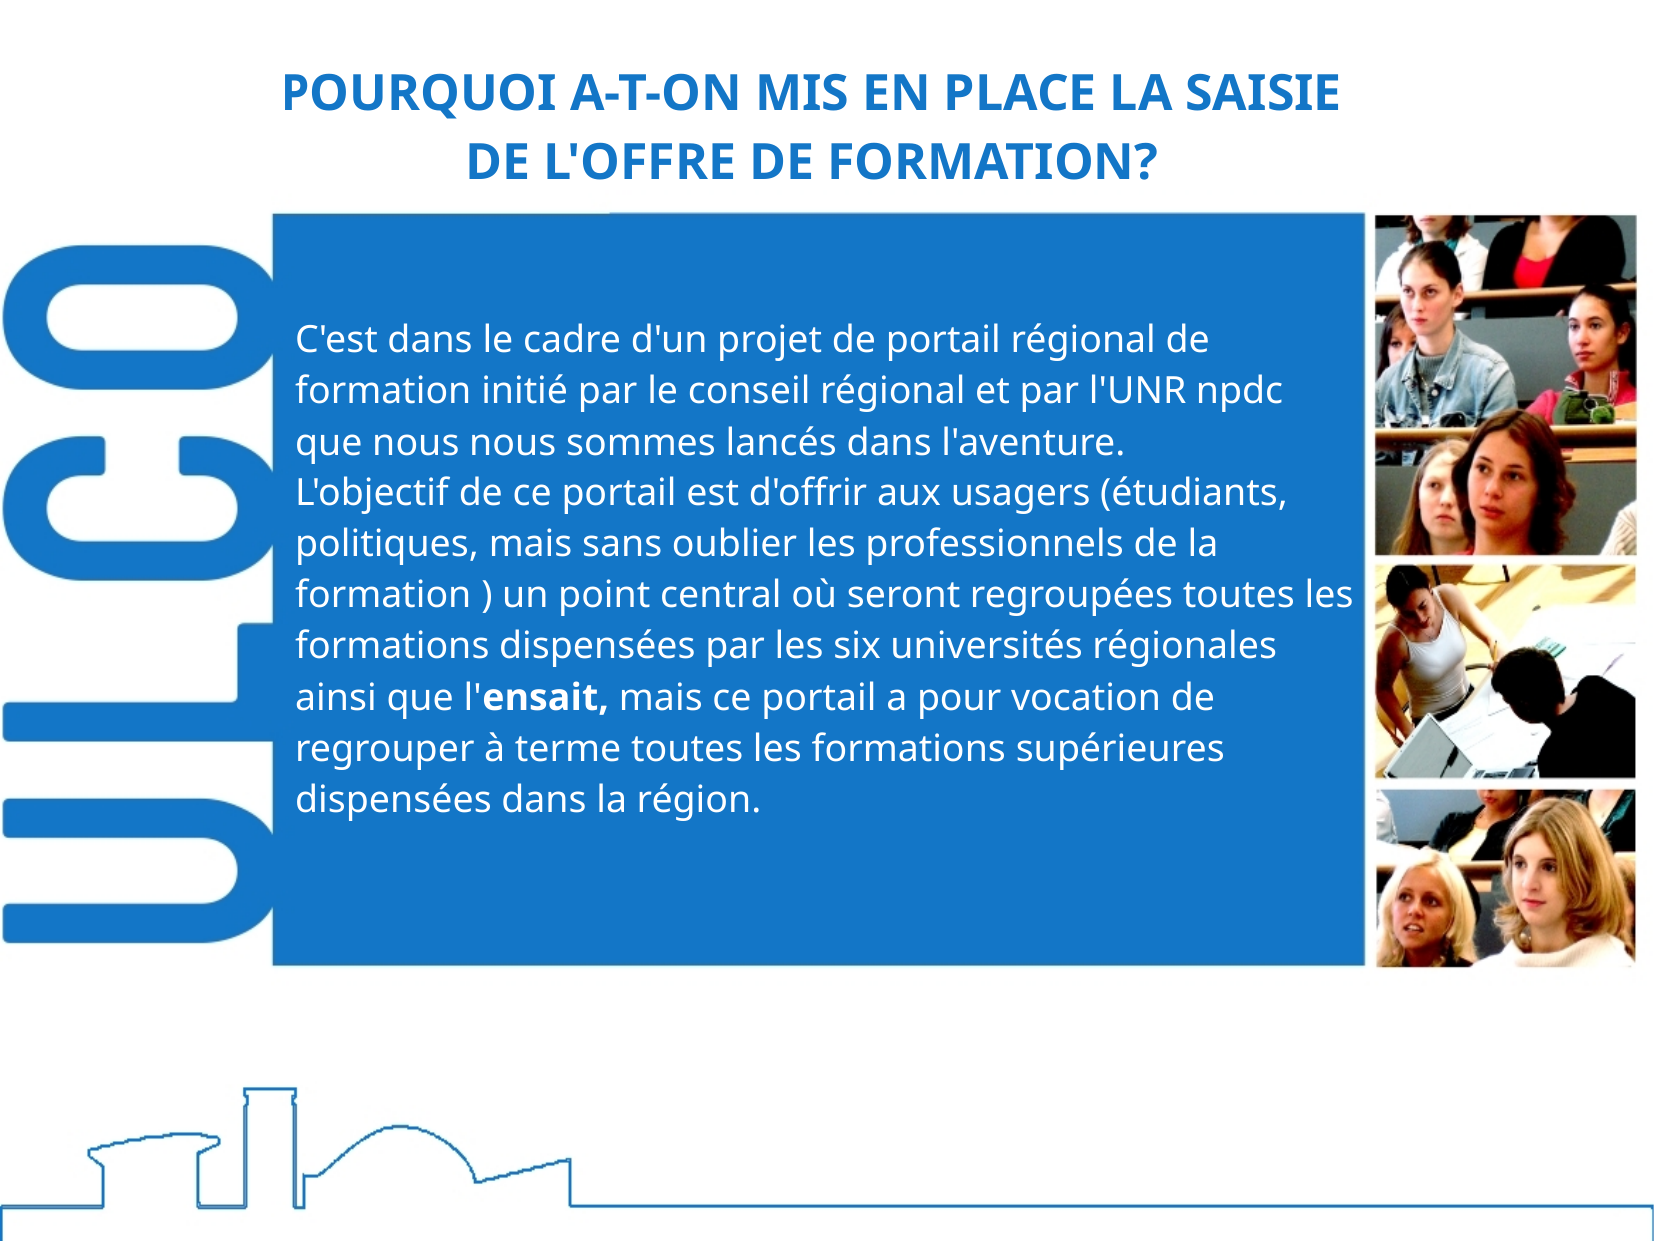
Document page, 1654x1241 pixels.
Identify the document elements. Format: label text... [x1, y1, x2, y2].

text_box C'est dans le cadre d'un projet de portail régional de formation initié par le conseil régional et par l'UNR npdc que nous nous sommes lancés dans l'aventure. L'objectif de ce portail est d'offrir aux usagers (étudiants, politiques, mais sans oublier les professionnels de la formation ) un point central où seront regroupées toutes les formations dispensées par les six universités régionales ainsi que l'ensait, mais ce portail a pour vocation de regrouper à terme toutes les formations supérieures dispensées dans la région. [295, 230, 1359, 981]
picture [0, 0, 1654, 1241]
title POURQUOI A-T-ON MIS EN PLACE LA SAISIE DE L'OFFRE DE FORMATION? [265, 29, 1359, 222]
